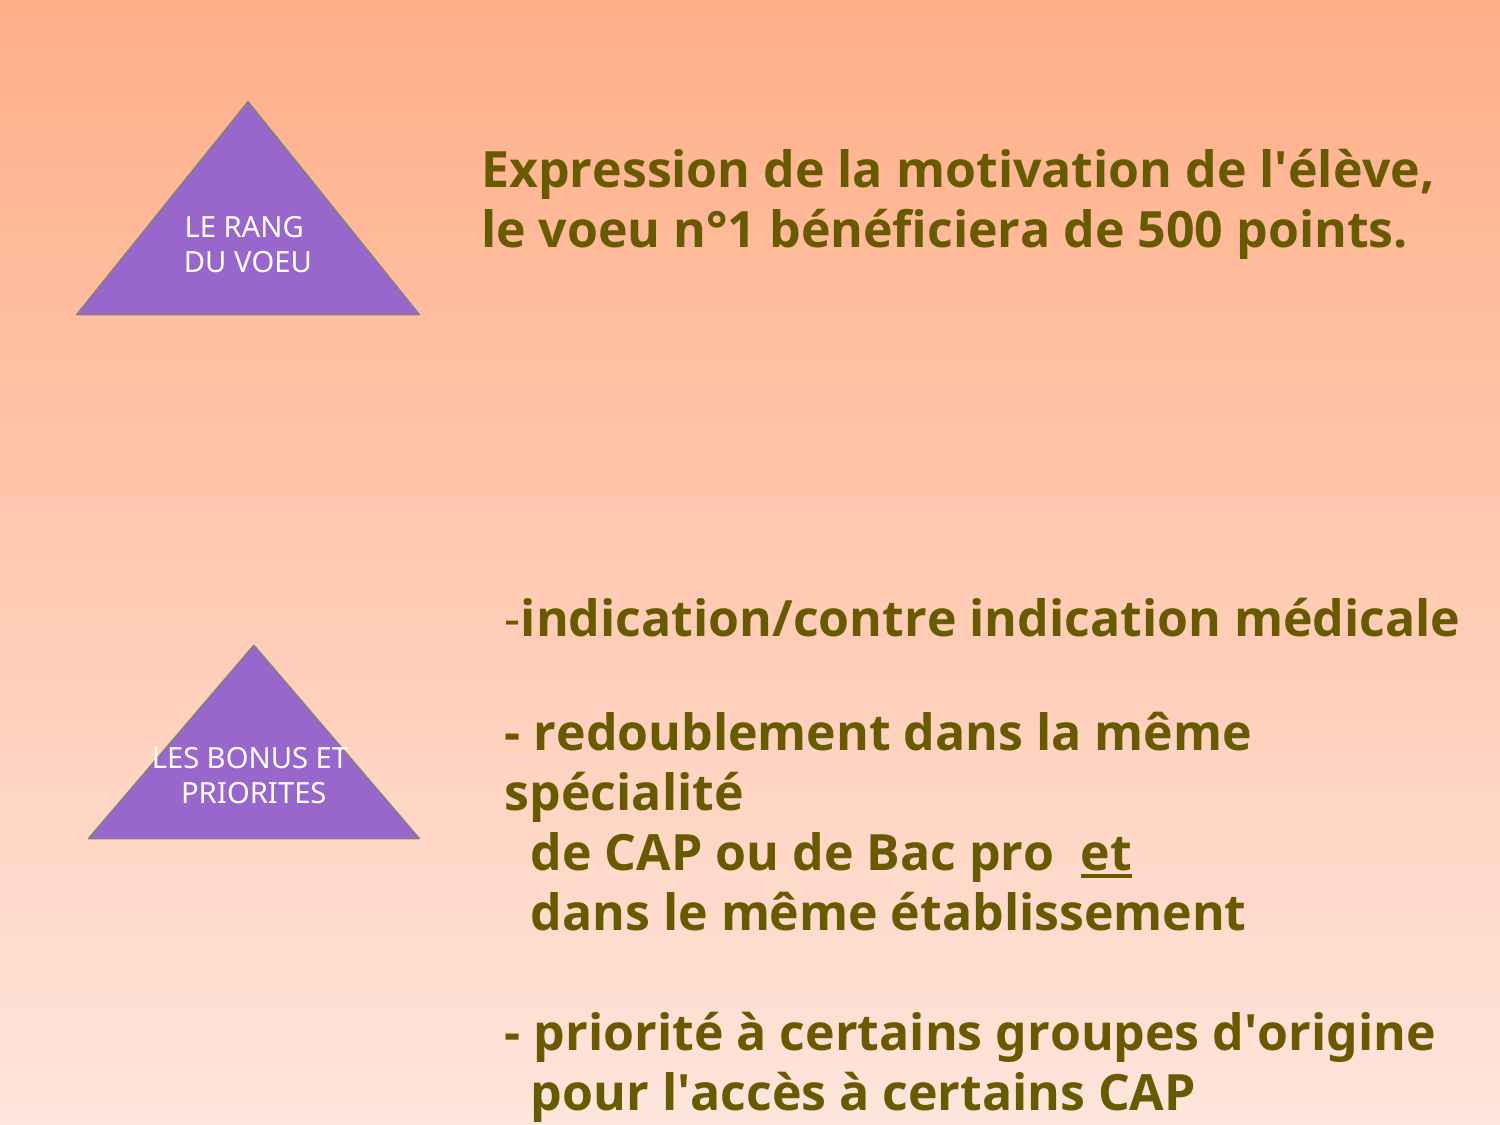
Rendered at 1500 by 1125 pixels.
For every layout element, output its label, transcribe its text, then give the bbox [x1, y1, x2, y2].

text_box Expression de la motivation de l'élève, le voeu n°1 bénéficiera de 500 points. [466, 137, 1500, 279]
text_box indication/contre indication médicale - redoublement dans la même spécialité de CAP ou de Bac pro et dans le même établissement - priorité à certains groupes d'origine pour l'accès à certains CAP [490, 586, 1500, 1125]
text_box LES BONUS ET PRIORITES [88, 645, 420, 839]
text_box LE RANG DU VOEU [76, 101, 420, 315]
